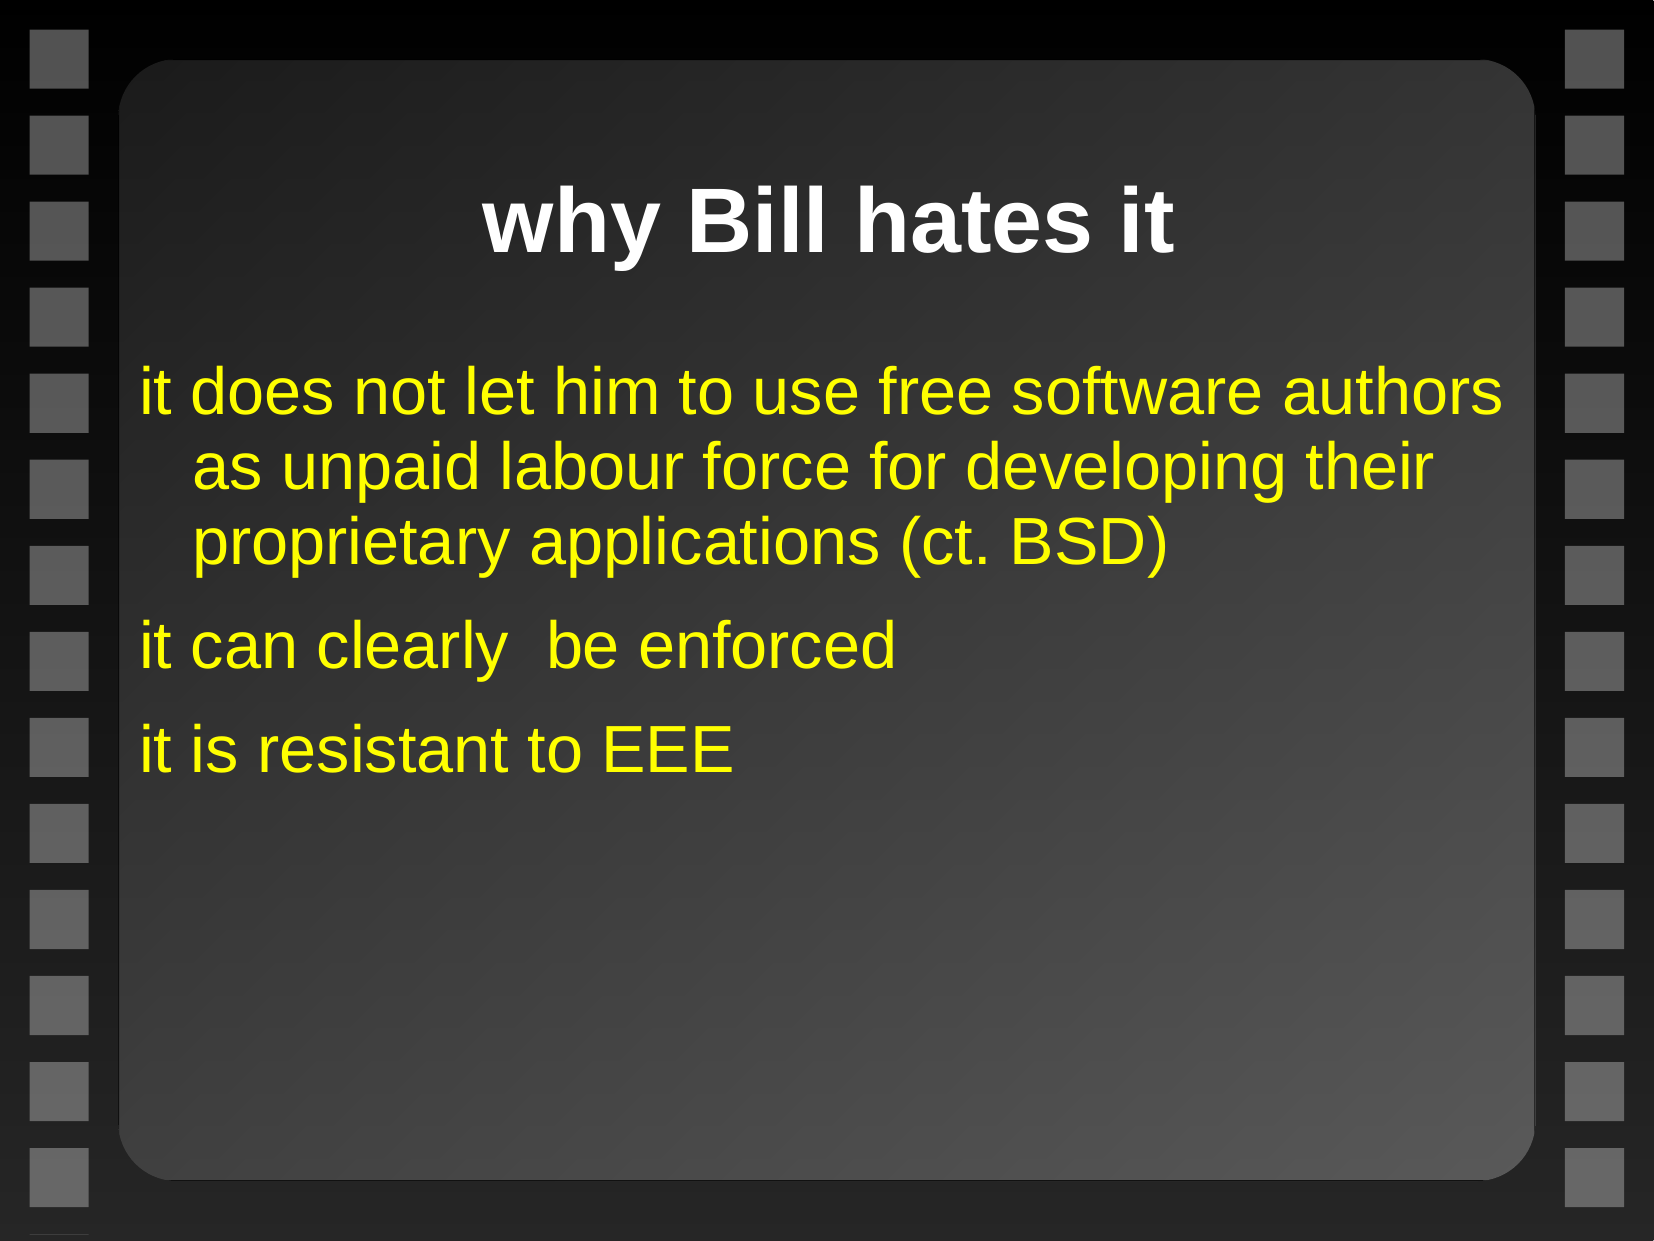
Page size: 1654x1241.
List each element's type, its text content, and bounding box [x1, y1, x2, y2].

list it does not let him to use free software authors as unpaid labour force for developing their proprietary applications (ct. BSD) it can clearly be enforced it is resistant to EEE [121, 354, 1534, 1127]
title why Bill hates it [123, 117, 1536, 325]
